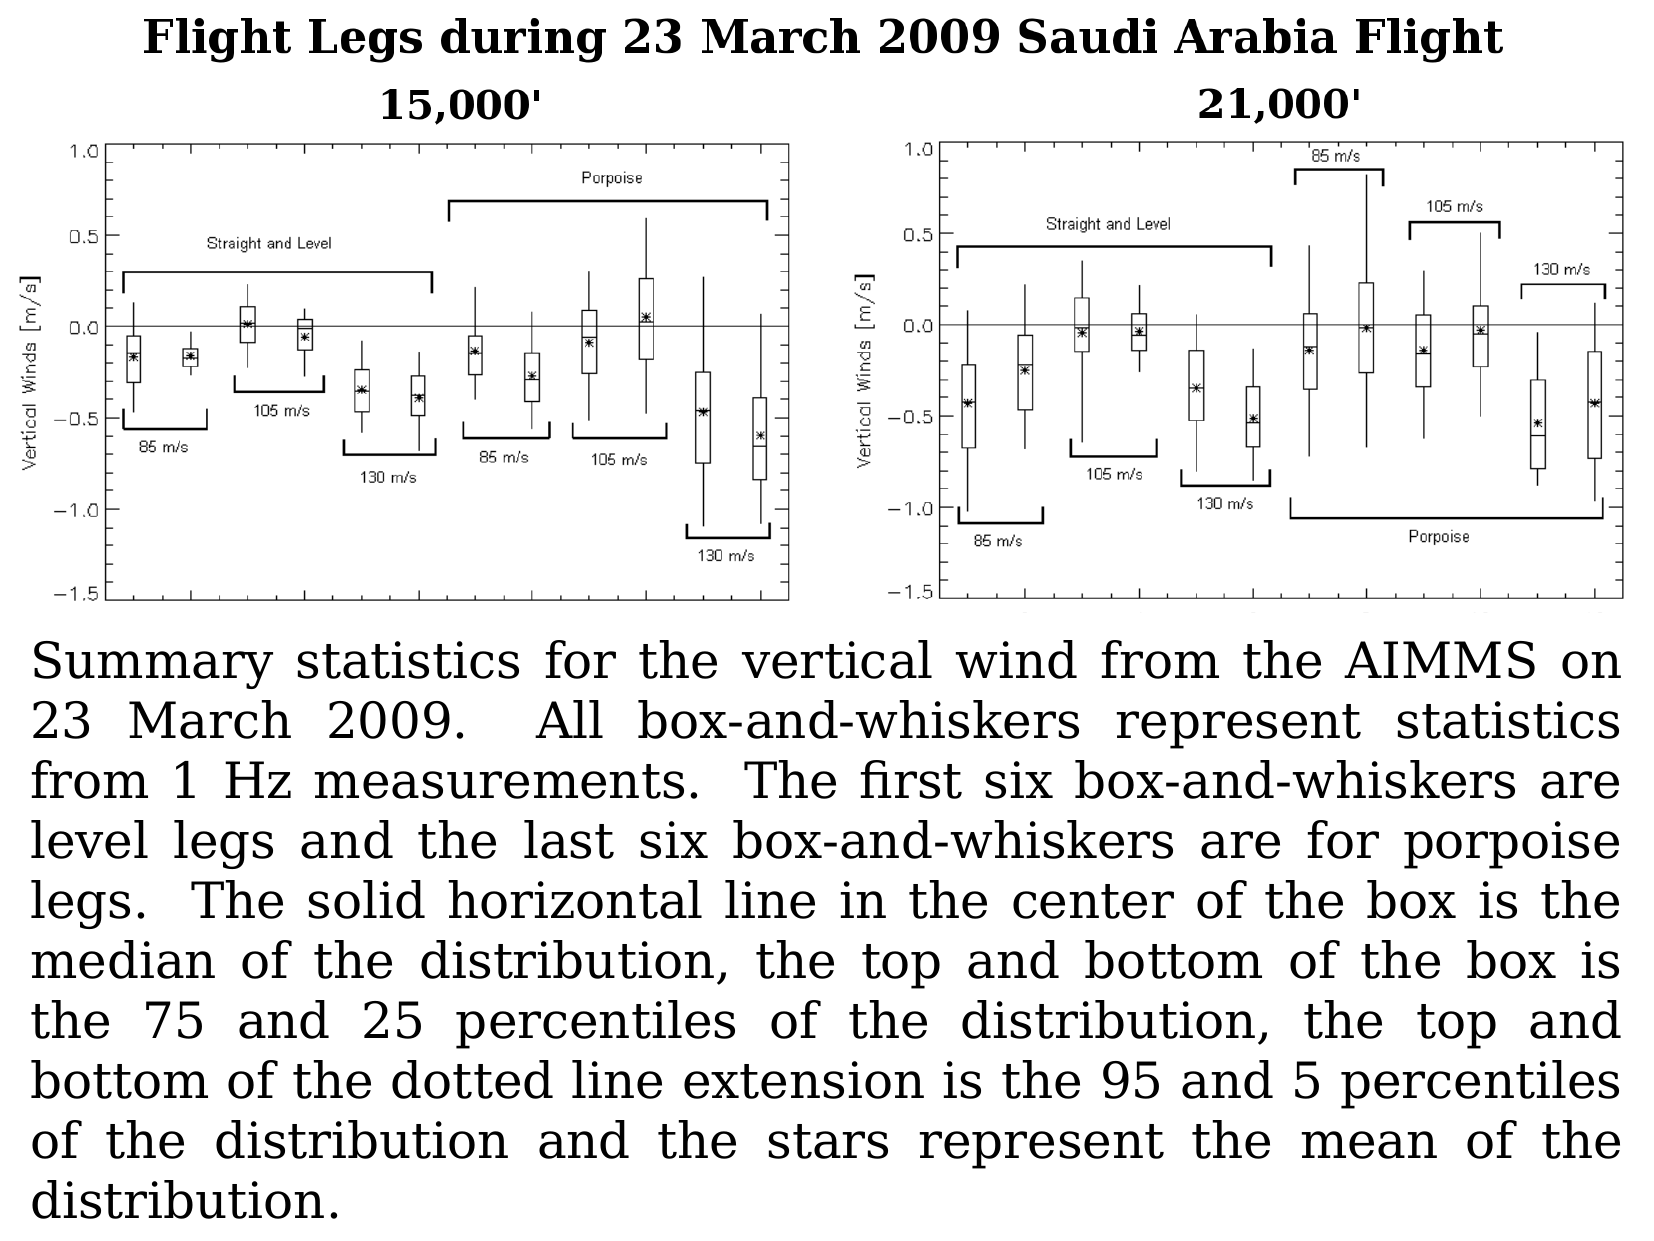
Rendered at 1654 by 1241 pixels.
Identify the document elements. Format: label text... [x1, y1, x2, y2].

picture [3, 0, 1653, 625]
text_box Summary statistics for the vertical wind from the AIMMS on 23 March 2009. All box-and-whiskers represent statistics from 1 Hz measurements. The first six box-and-whiskers are level legs and the last six box-and-whiskers are for porpoise legs. The solid horizontal line in the center of the box is the median of the distribution, the top and bottom of the box is the 75 and 25 percentiles of the distribution, the top and bottom of the dotted line extension is the 95 and 5 percentiles of the distribution and the stars represent the mean of the distribution. [15, 621, 1639, 1185]
